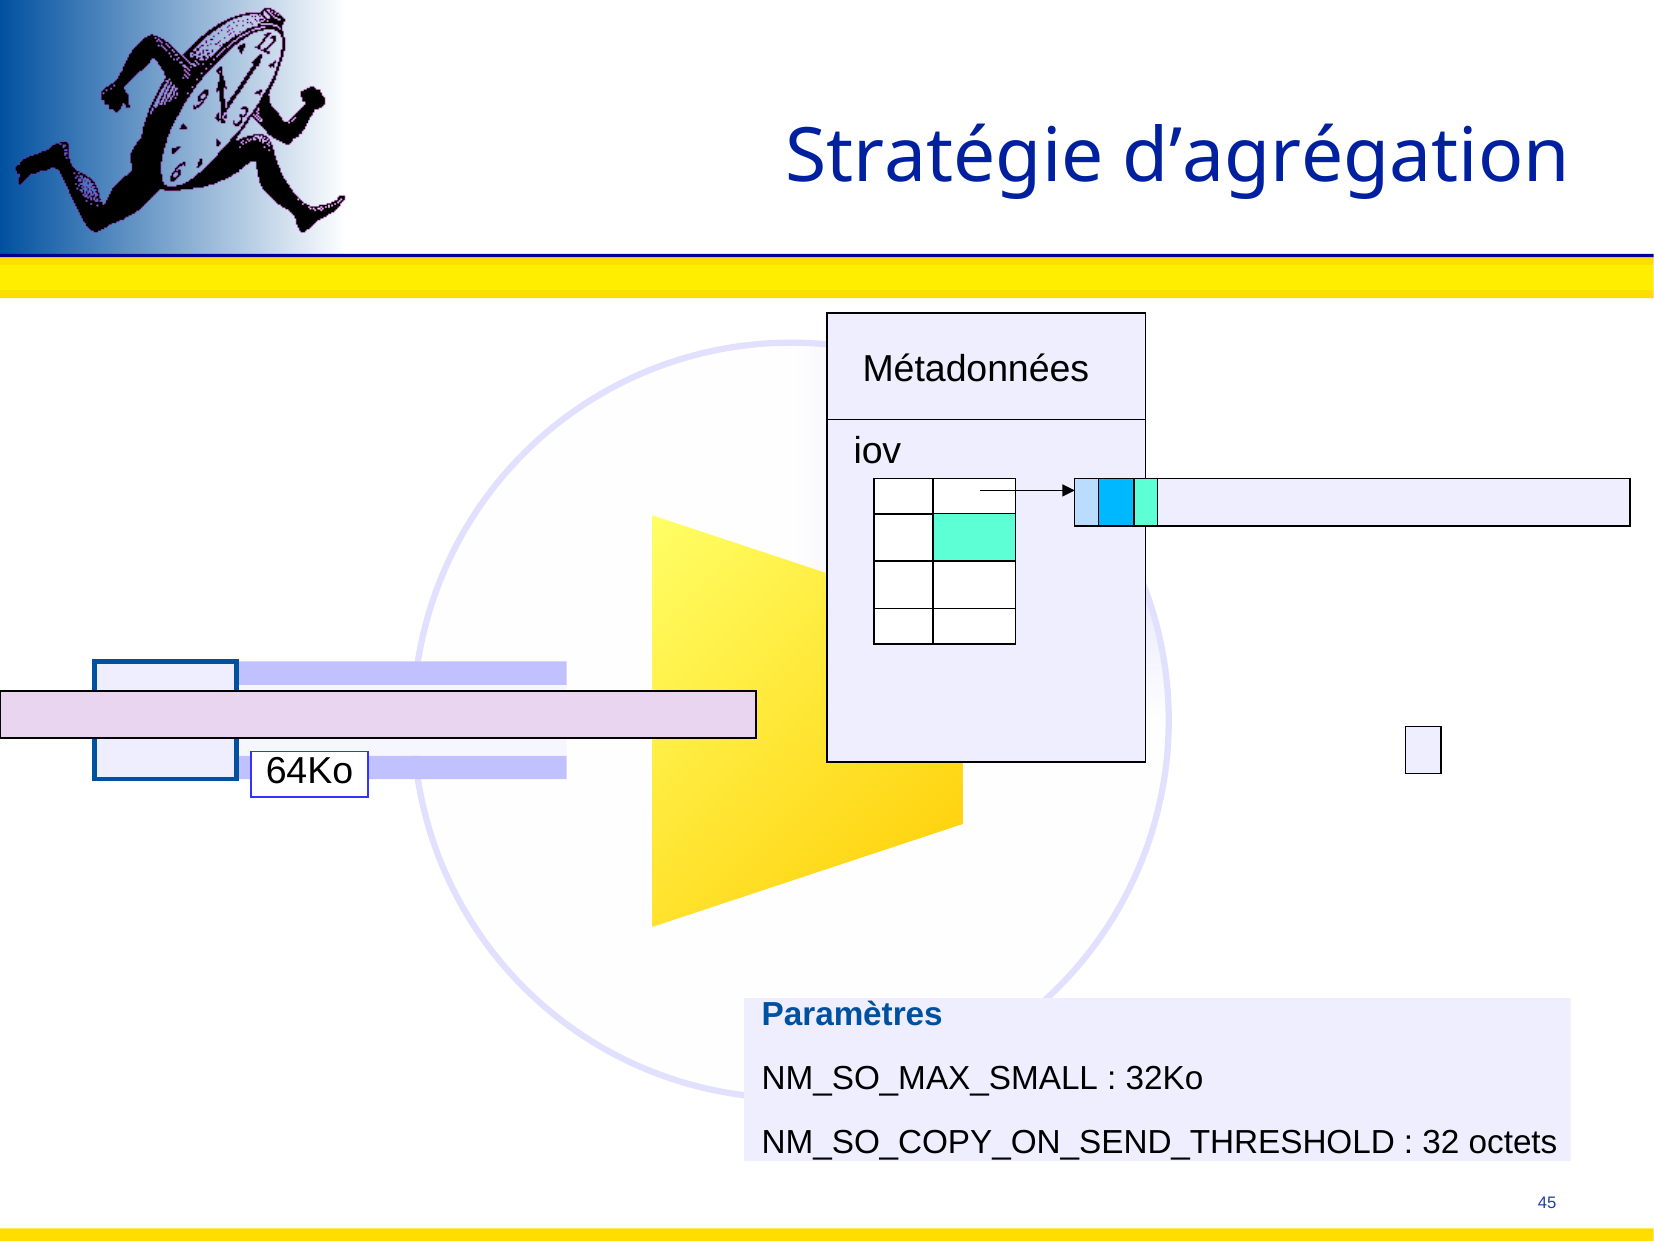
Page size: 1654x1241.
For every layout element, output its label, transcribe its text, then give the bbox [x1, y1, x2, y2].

text_box iov [838, 431, 917, 477]
text_box [0, 312, 1630, 1096]
title Stratégie d’agrégation [372, 49, 1571, 257]
text_box Paramètres NM_SO_MAX_SMALL : 32Ko NM_SO_COPY_ON_SEND_THRESHOLD : 32 octets [744, 998, 1571, 1161]
picture [14, 0, 353, 245]
text_box 64Ko [251, 751, 368, 798]
text_box [1405, 726, 1442, 774]
text_box Métadonnées [847, 350, 1104, 396]
